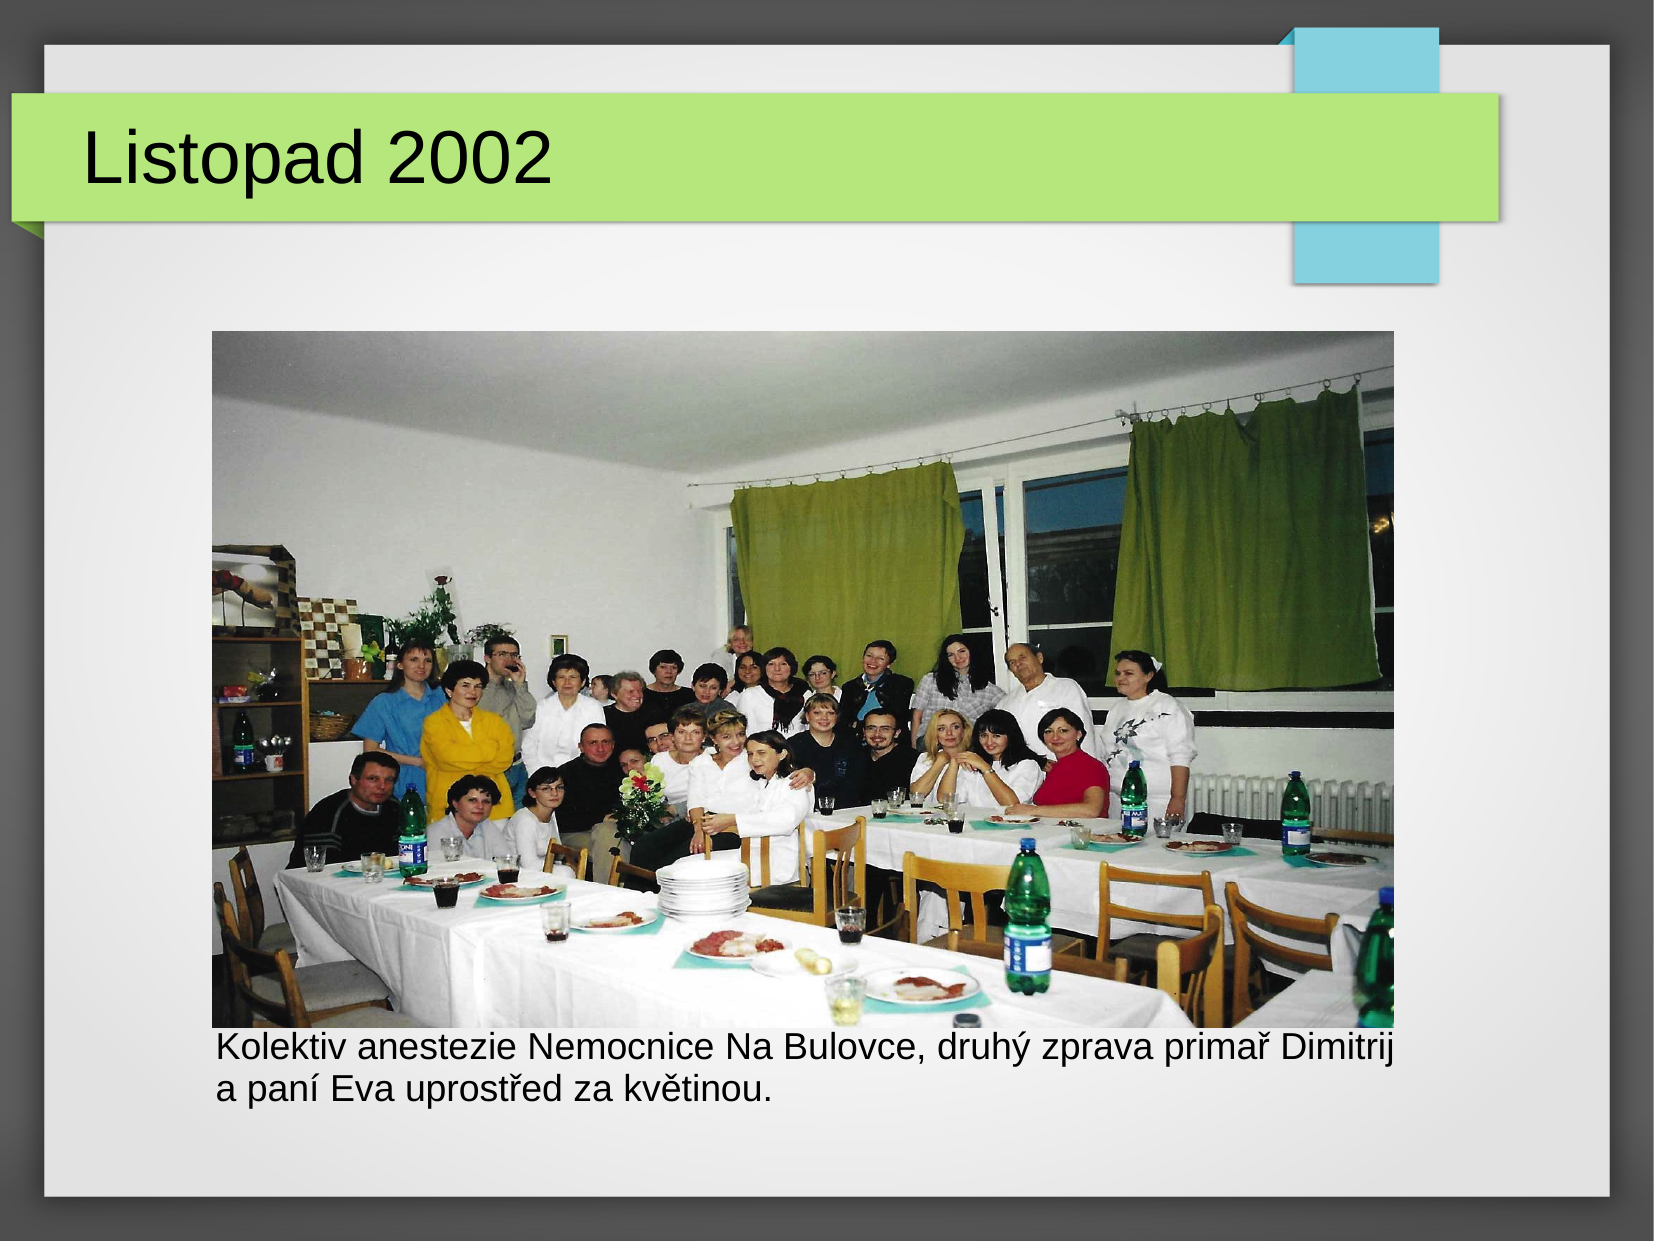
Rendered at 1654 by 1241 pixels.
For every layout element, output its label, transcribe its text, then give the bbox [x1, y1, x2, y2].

text_box Kolektiv anestezie Nemocnice Na Bulovce, druhý zprava primař Dimitrij a paní Eva uprostřed za květinou. [200, 1017, 1418, 1117]
title Listopad 2002 [82, 94, 1264, 213]
picture [212, 331, 1394, 1017]
